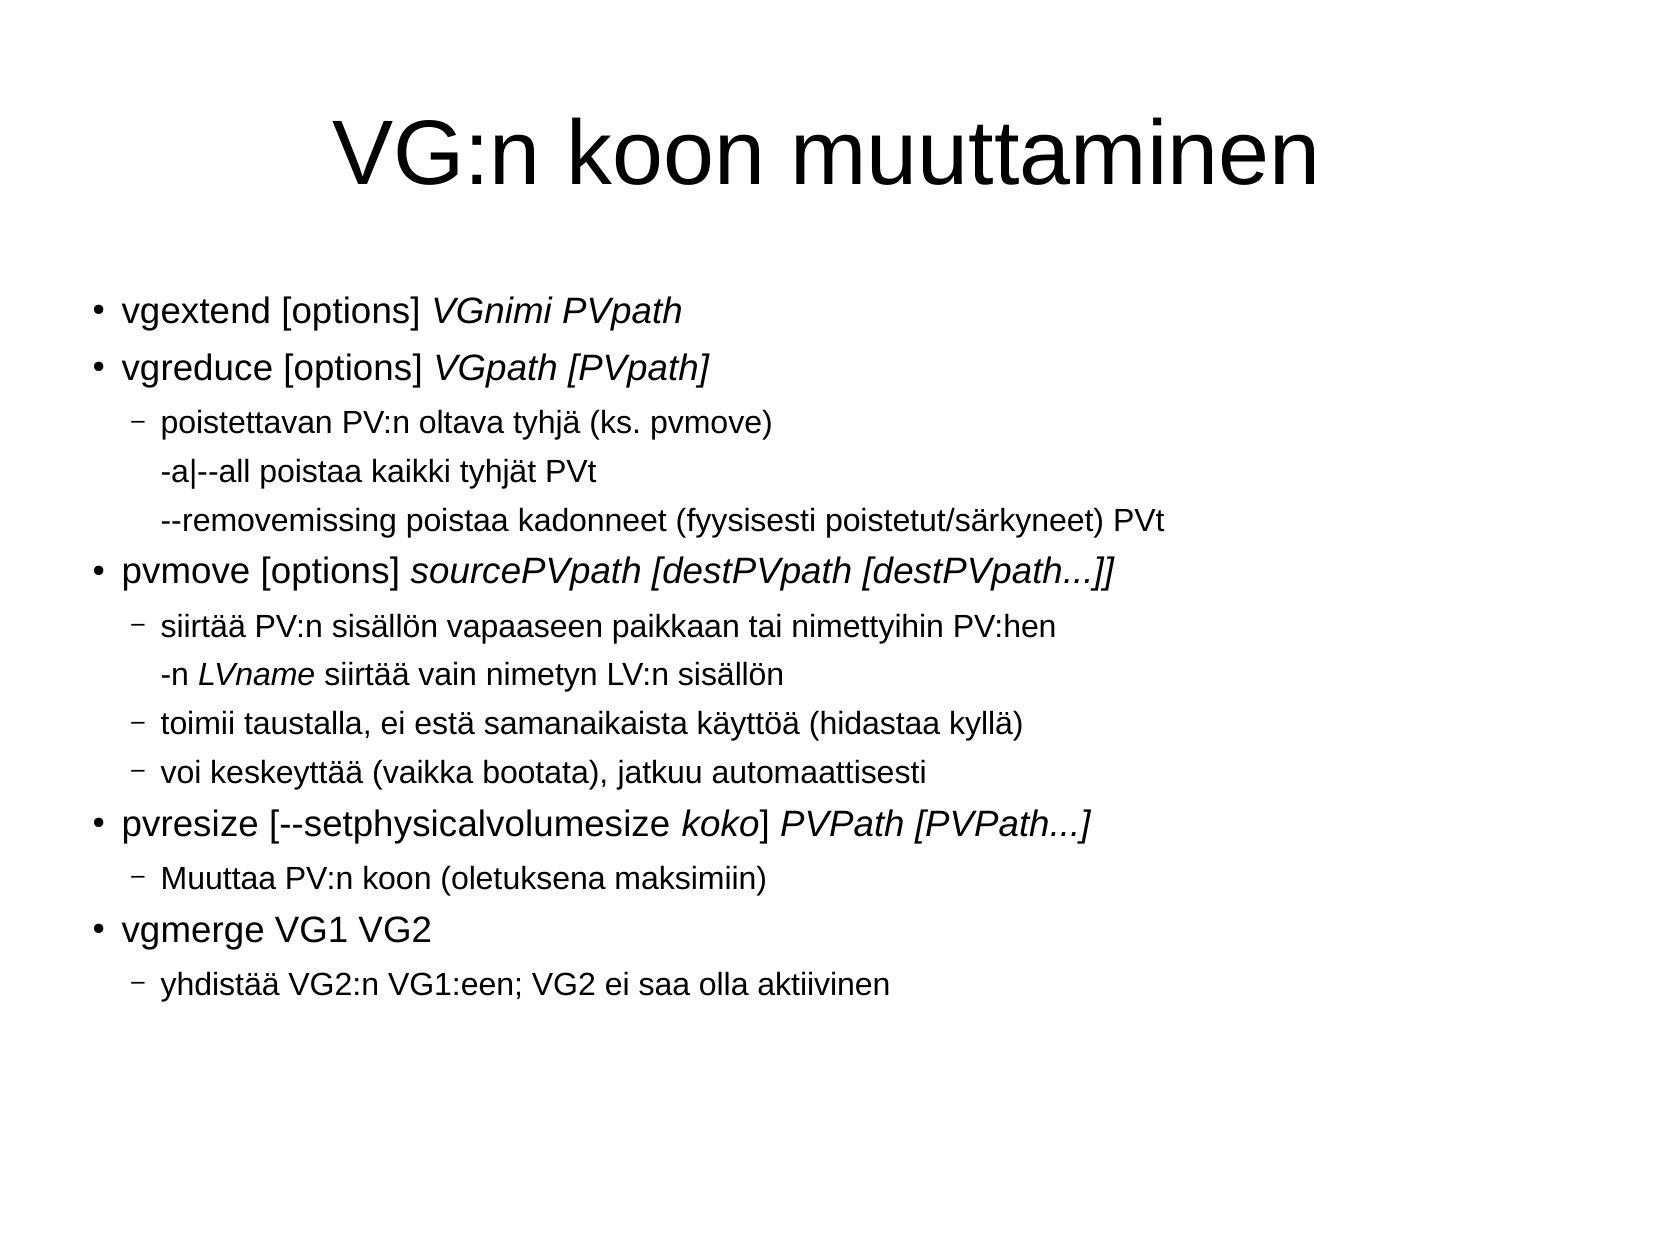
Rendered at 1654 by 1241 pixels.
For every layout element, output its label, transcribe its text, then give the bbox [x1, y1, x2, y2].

title VG:n koon muuttaminen [82, 49, 1571, 257]
list vgextend [options] VGnimi PVpath vgreduce [options] VGpath [PVpath] poistettavan PV:n oltava tyhjä (ks. pvmove) -a|--all poistaa kaikki tyhjät PVt --removemissing poistaa kadonneet (fyysisesti poistetut/särkyneet) PVt pvmove [options] sourcePVpath [destPVpath [destPVpath...]] siirtää PV:n sisällön vapaaseen paikkaan tai nimettyihin PV:hen -n LVname siirtää vain nimetyn LV:n sisällön toimii taustalla, ei estä samanaikaista käyttöä (hidastaa kyllä) voi keskeyttää (vaikka bootata), jatkuu automaattisesti pvresize [--setphysicalvolumesize koko] PVPath [PVPath...] Muuttaa PV:n koon (oletuksena maksimiin) vgmerge VG1 VG2 yhdistää VG2:n VG1:een; VG2 ei saa olla aktiivinen [82, 290, 1571, 1010]
